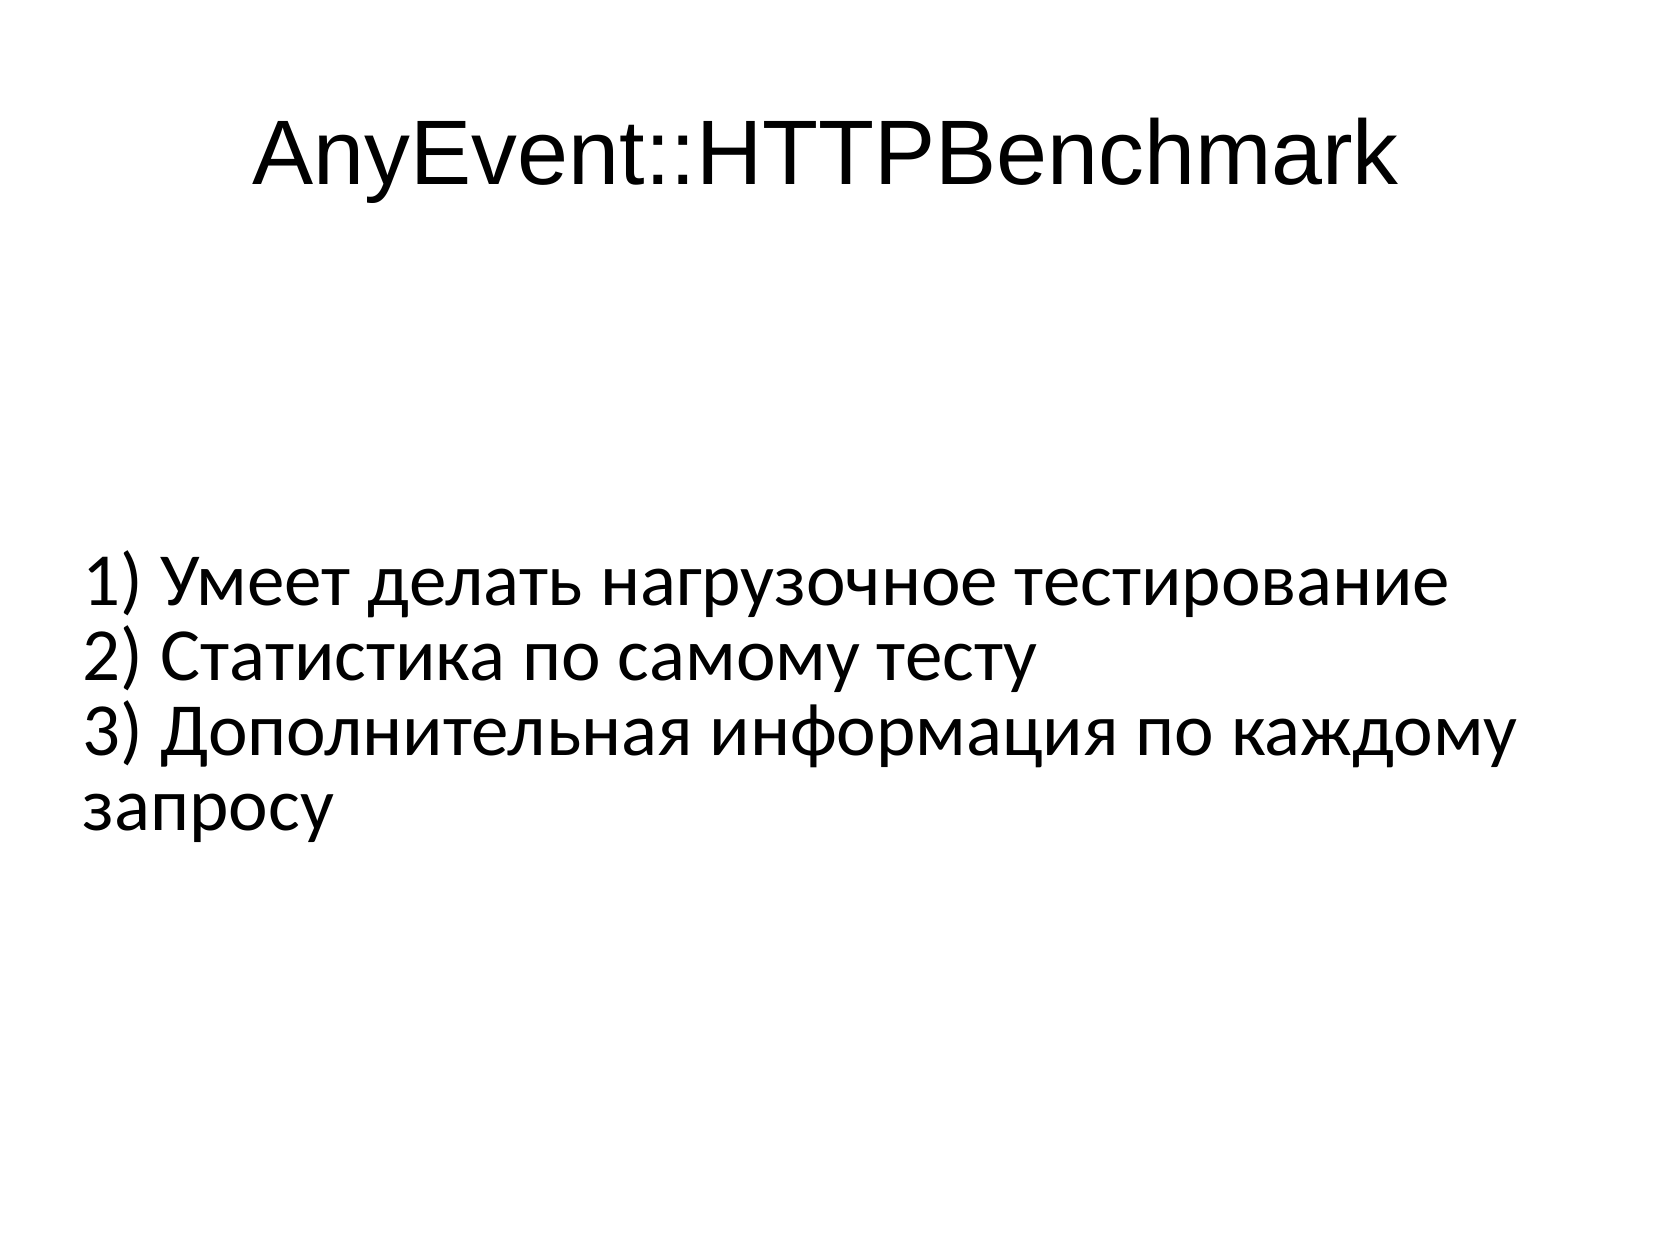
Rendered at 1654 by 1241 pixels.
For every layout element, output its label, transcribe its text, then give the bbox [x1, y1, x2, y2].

subtitle Умеет делать нагрузочное тестирование Статистика по самому тесту Дополнительная информация по каждому запросу [82, 297, 1571, 1102]
title AnyEvent::HTTPBenchmark [82, 56, 1571, 250]
